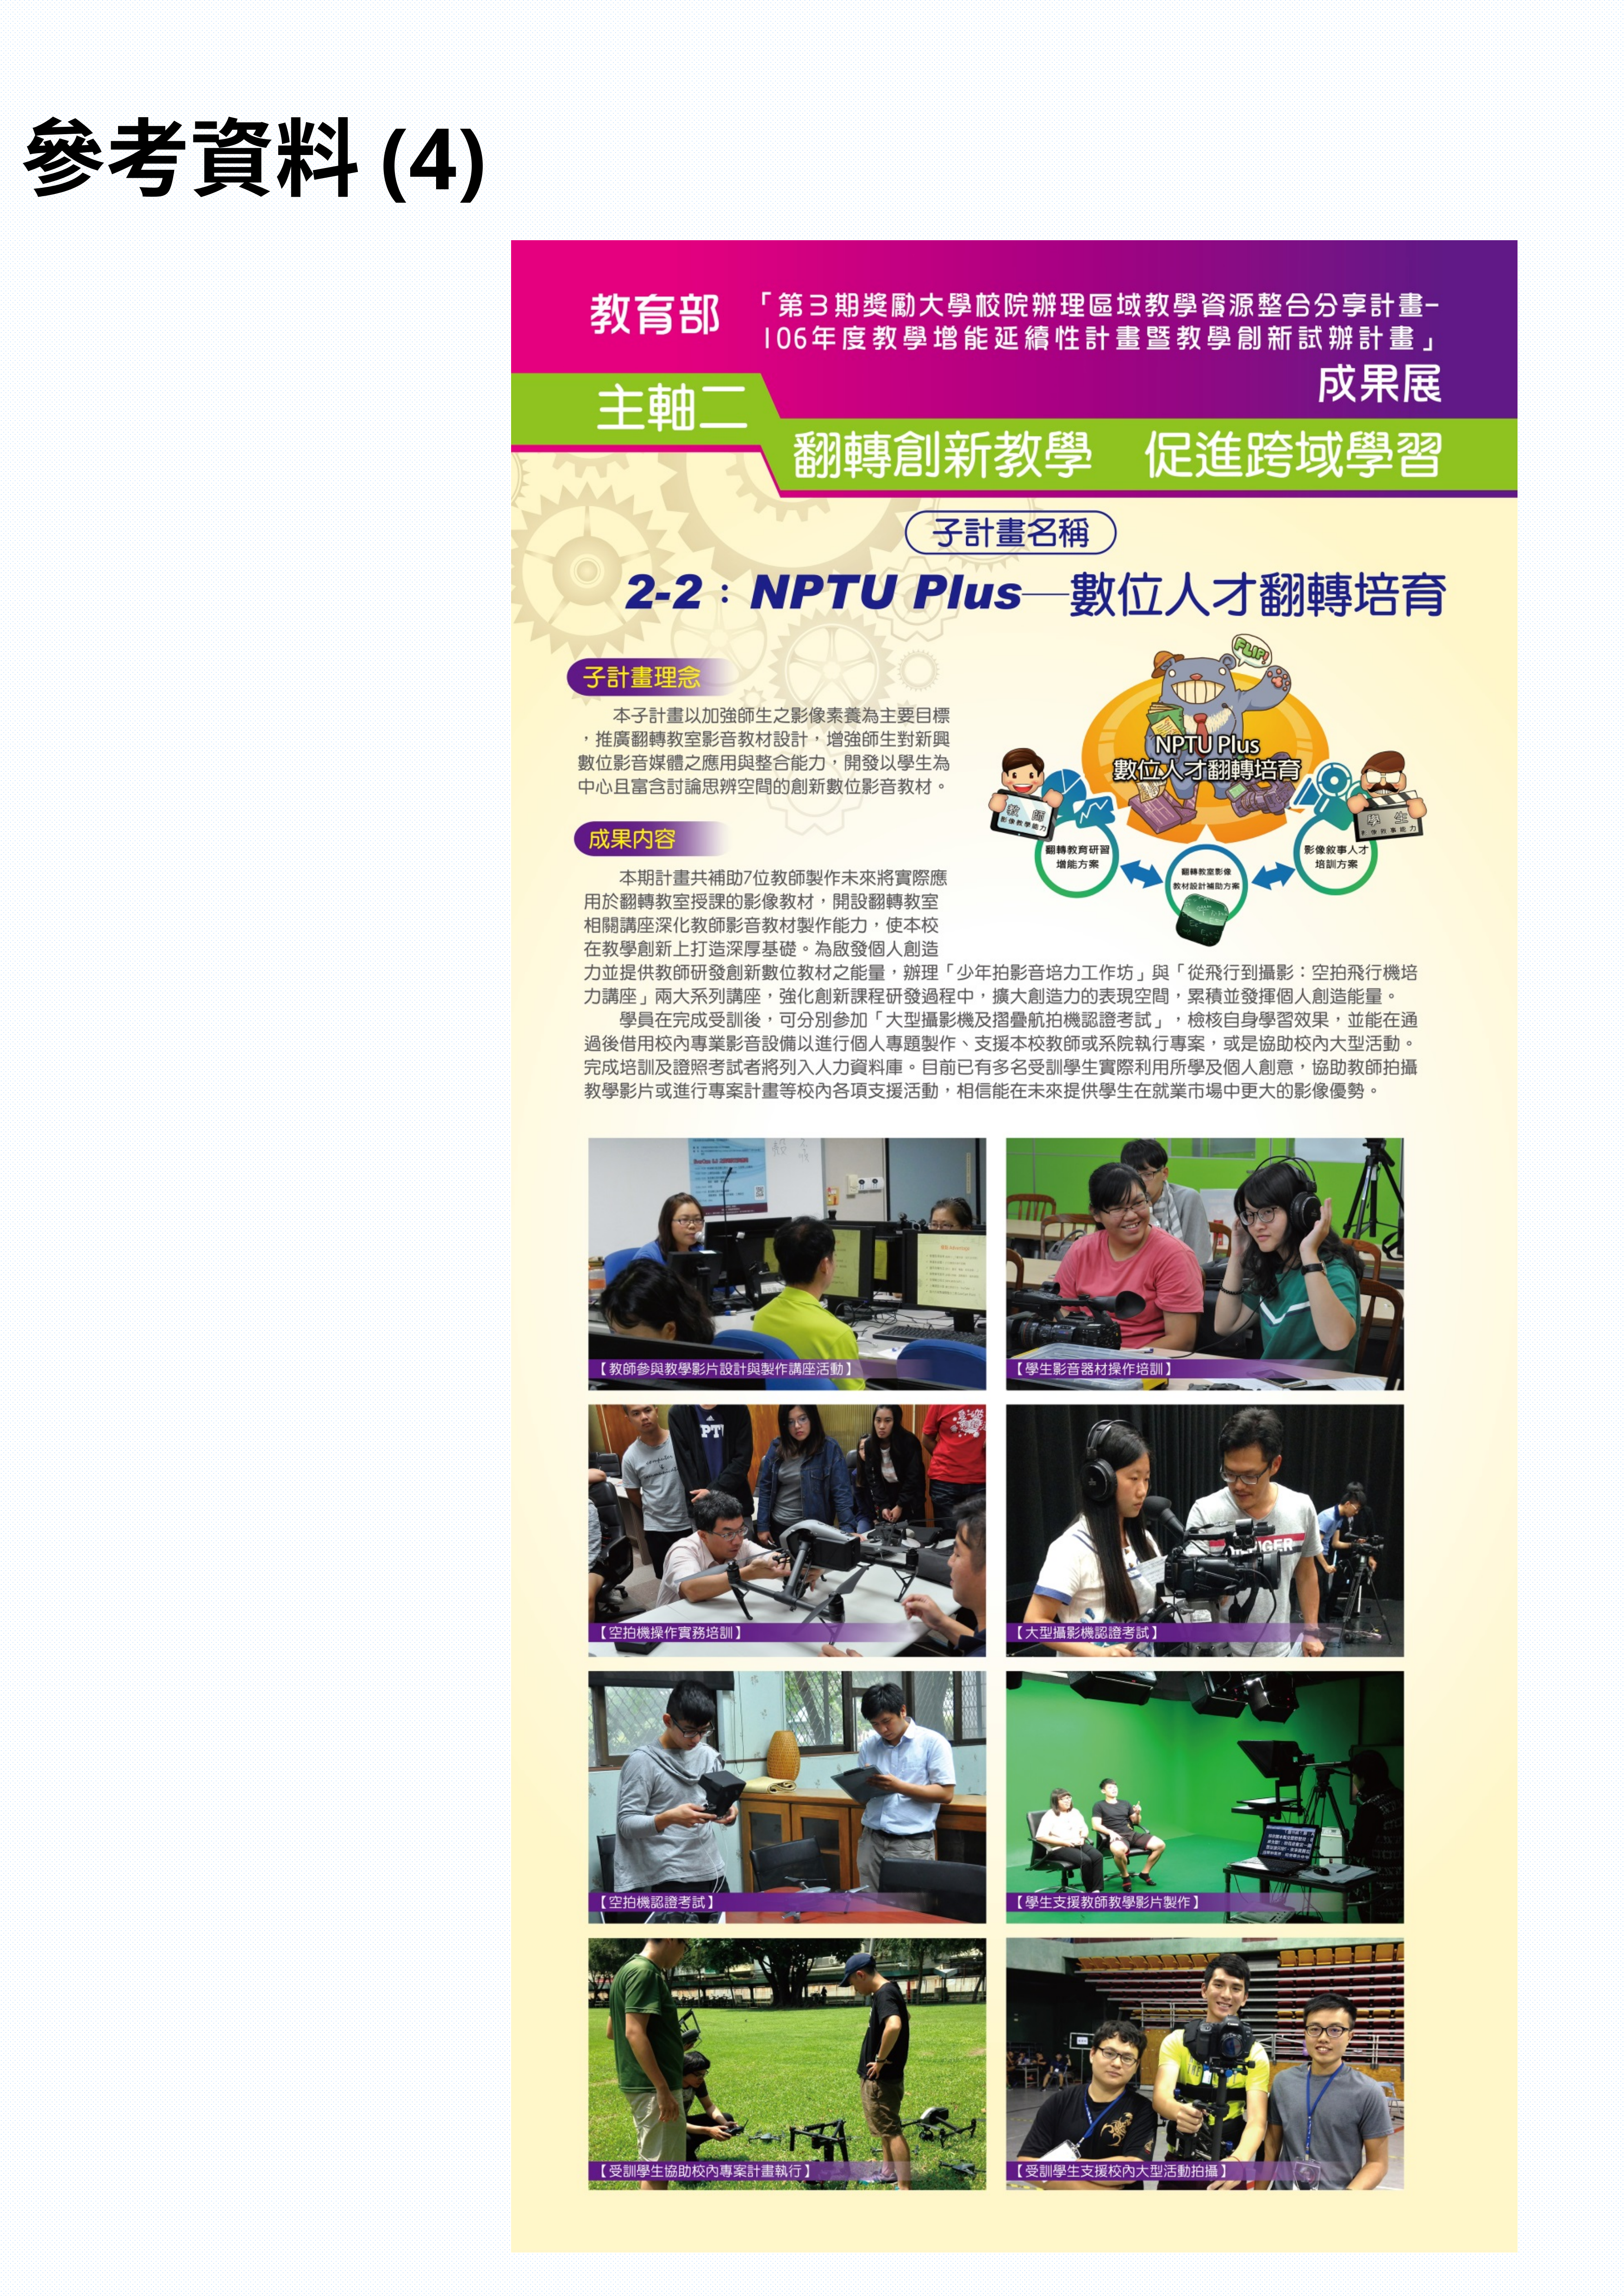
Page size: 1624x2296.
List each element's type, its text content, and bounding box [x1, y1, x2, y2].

title 參考資料(4) [13, 16, 626, 295]
picture [511, 240, 1518, 2252]
